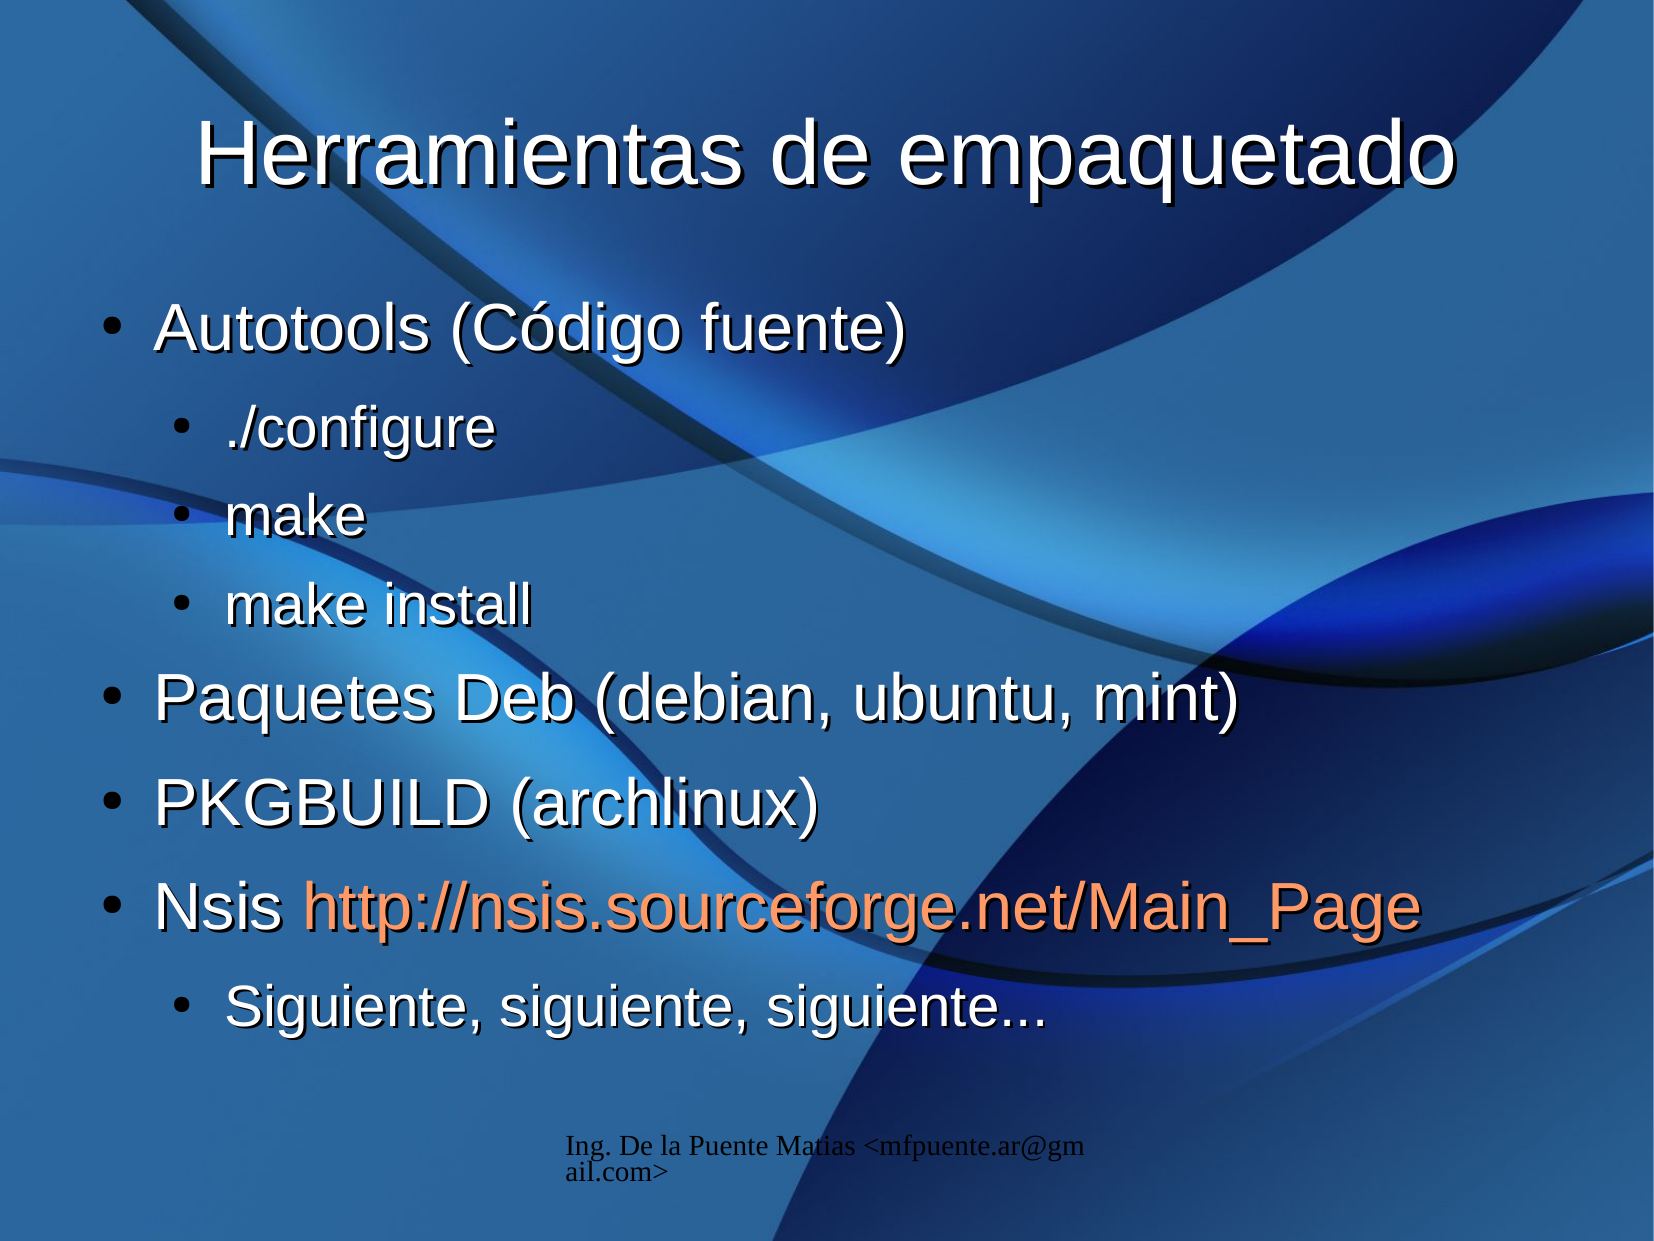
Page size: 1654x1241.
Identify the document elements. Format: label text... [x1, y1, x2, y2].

title Herramientas de empaquetado [82, 49, 1571, 257]
list Autotools (Código fuente) ./configure make make install Paquetes Deb (debian, ubuntu, mint) PKGBUILD (archlinux) Nsis http://nsis.sourceforge.net/Main_Page Siguiente, siguiente, siguiente... [82, 290, 1571, 1109]
picture [0, 0, 1654, 1241]
